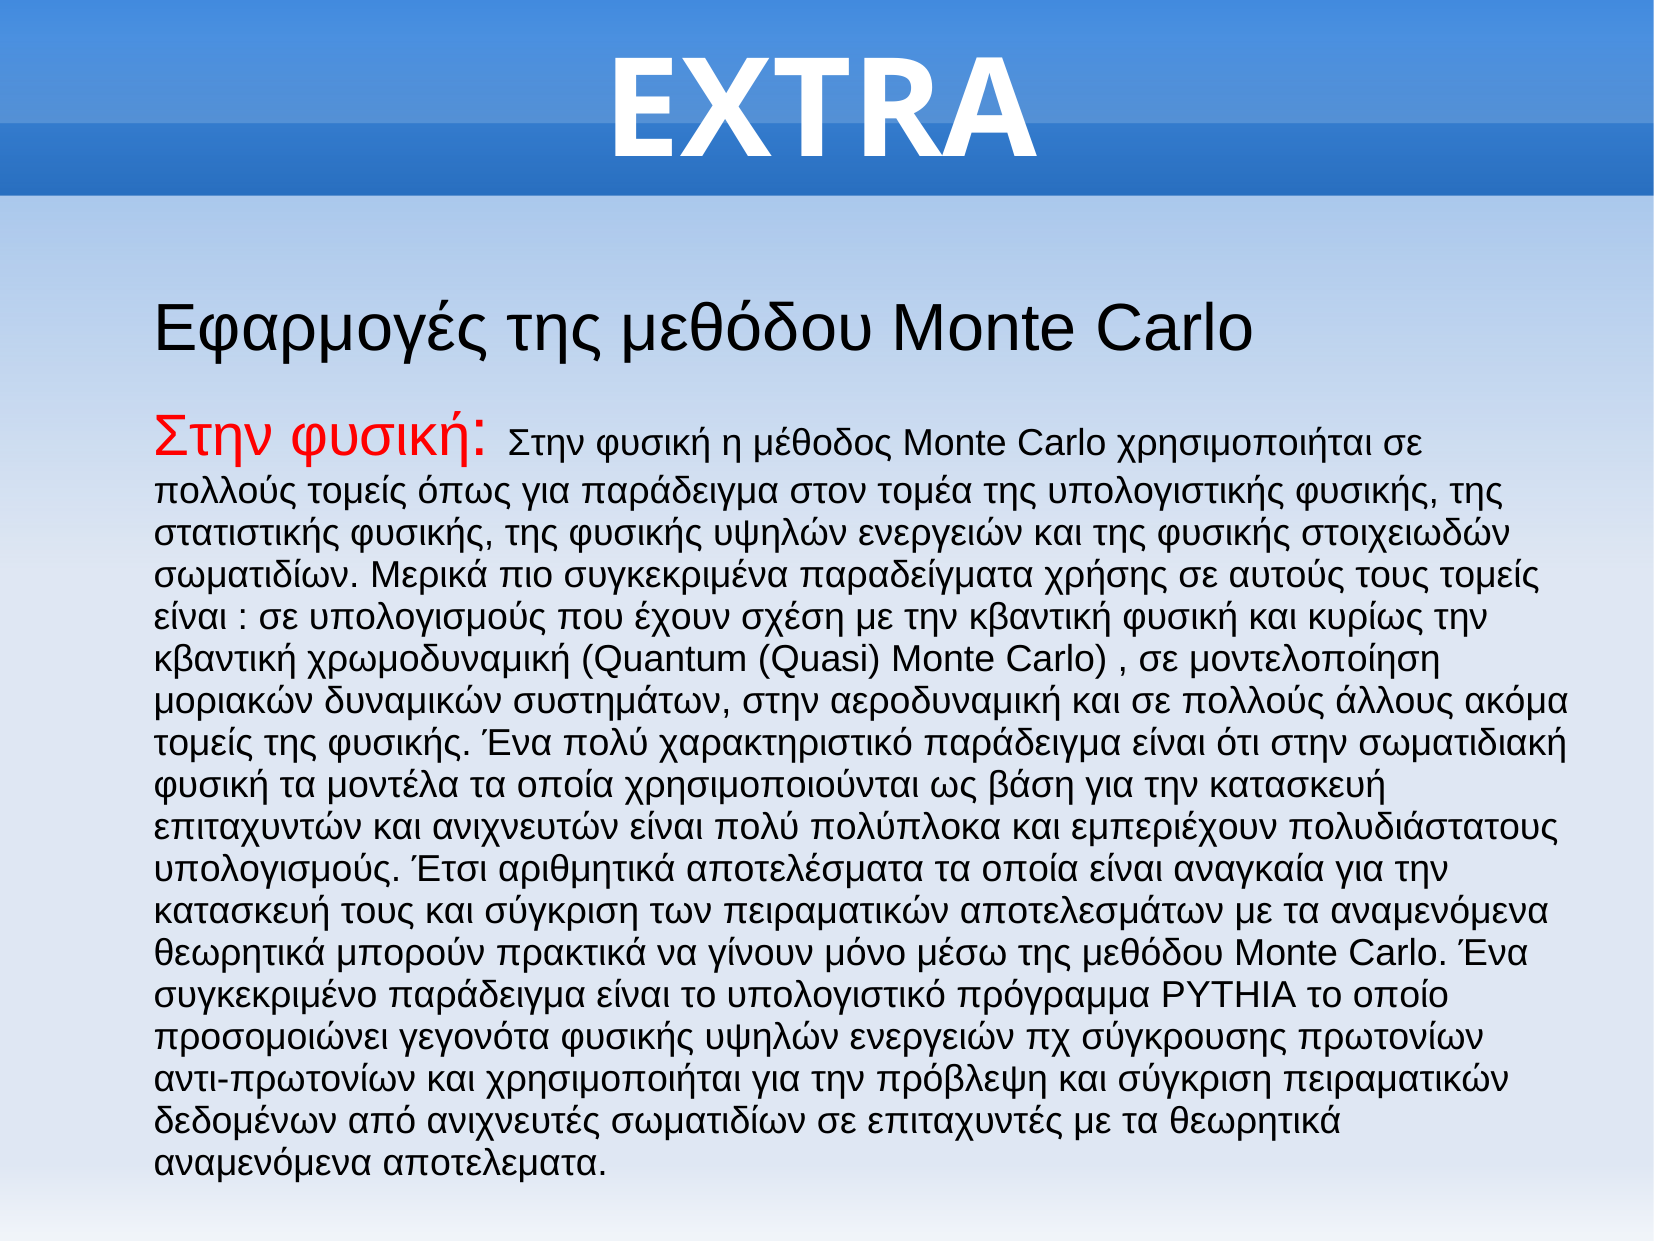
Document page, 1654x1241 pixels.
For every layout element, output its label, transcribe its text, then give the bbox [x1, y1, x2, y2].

title EXTRA [76, 0, 1565, 217]
picture [0, 0, 1654, 1241]
list Εφαρμογές της μεθόδου Monte Carlo Στην φυσική: Στην φυσική η μέθοδος Monte Carlo χρησιμοποιήται σε πολλούς τομείς όπως για παράδειγμα στον τομέα της υπολογιστικής φυσικής, της στατιστικής φυσικής, της φυσικής υψηλών ενεργειών και της φυσικής στοιχειωδών σωματιδίων. Μερικά πιο συγκεκριμένα παραδείγματα χρήσης σε αυτούς τους τομείς είναι : σε υπολογισμούς που έχουν σχέση με την κβαντική φυσική και κυρίως την κβαντική χρωμοδυναμική (Quantum (Quasi) Monte Carlo) , σε μοντελοποίηση μοριακών δυναμικών συστημάτων, στην αεροδυναμική και σε πολλούς άλλους ακόμα τομείς της φυσικής. Ένα πολύ χαρακτηριστικό παράδειγμα είναι ότι στην σωματιδιακή φυσική τα μοντέλα τα οποία χρησιμοποιούνται ως βάση για την κατασκευή επιταχυντών και ανιχνευτών είναι πολύ πολύπλοκα και εμπεριέχουν πολυδιάστατους υπολογισμούς. Έτσι αριθμητικά αποτελέσματα τα οποία είναι αναγκαία για την κατασκευή τους και σύγκριση των πειραματικών αποτελεσμάτων με τα αναμενόμενα θεωρητικά μπορούν πρακτικά να γίνουν μόνο μέσω της μεθόδου Monte Carlo. Ένα συγκεκριμένο παράδειγμα είναι το υπολογιστικό πρόγραμμα PYTHIA το οποίο προσομοιώνει γεγονότα φυσικής υψηλών ενεργειών πχ σύγκρουσης πρωτονίων αντι-πρωτονίων και χρησιμοποιήται για την πρόβλεψη και σύγκριση πειραματικών δεδομένων από ανιχνευτές σωματιδίων σε επιταχυντές με τα θεωρητικά αναμενόμενα αποτελεματα. [82, 290, 1571, 1184]
